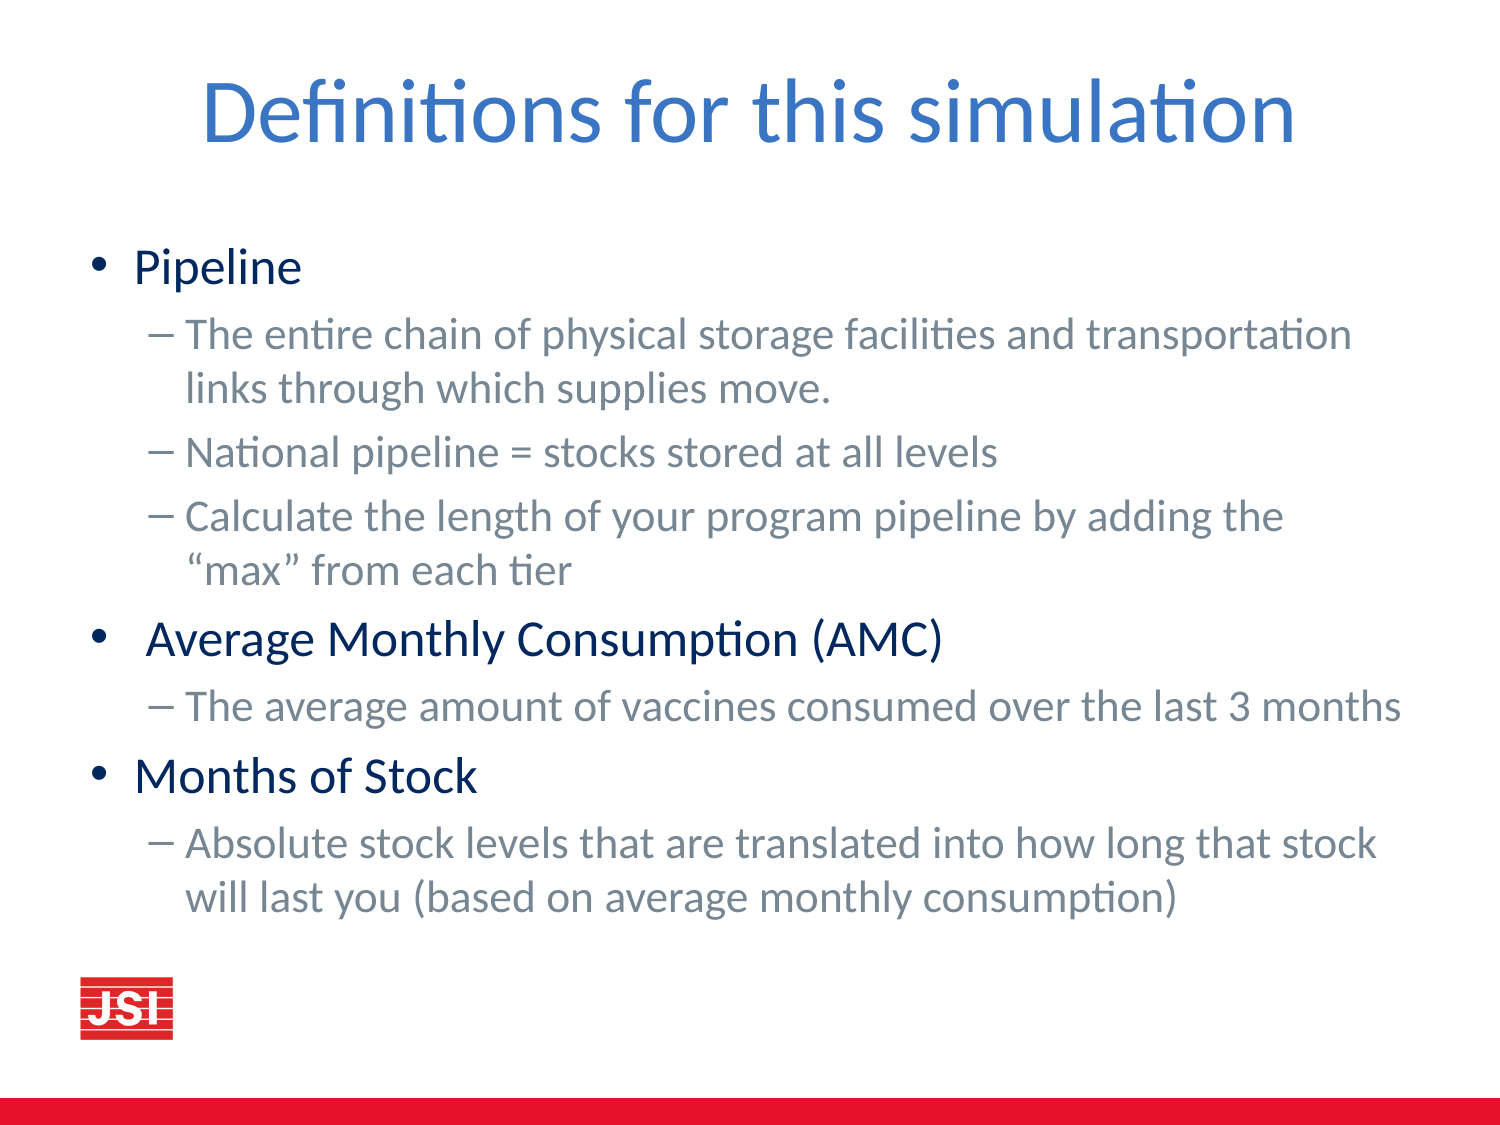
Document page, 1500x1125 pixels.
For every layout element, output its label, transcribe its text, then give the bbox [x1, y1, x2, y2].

picture [62, 962, 186, 1054]
title Definitions for this simulation [75, 12, 1425, 200]
list Pipeline The entire chain of physical storage facilities and transportation links through which supplies move. National pipeline = stocks stored at all levels Calculate the length of your program pipeline by adding the “max” from each tier Average Monthly Consumption (AMC) The average amount of vaccines consumed over the last 3 months Months of Stock Absolute stock levels that are translated into how long that stock will last you (based on average monthly consumption) [75, 224, 1425, 968]
